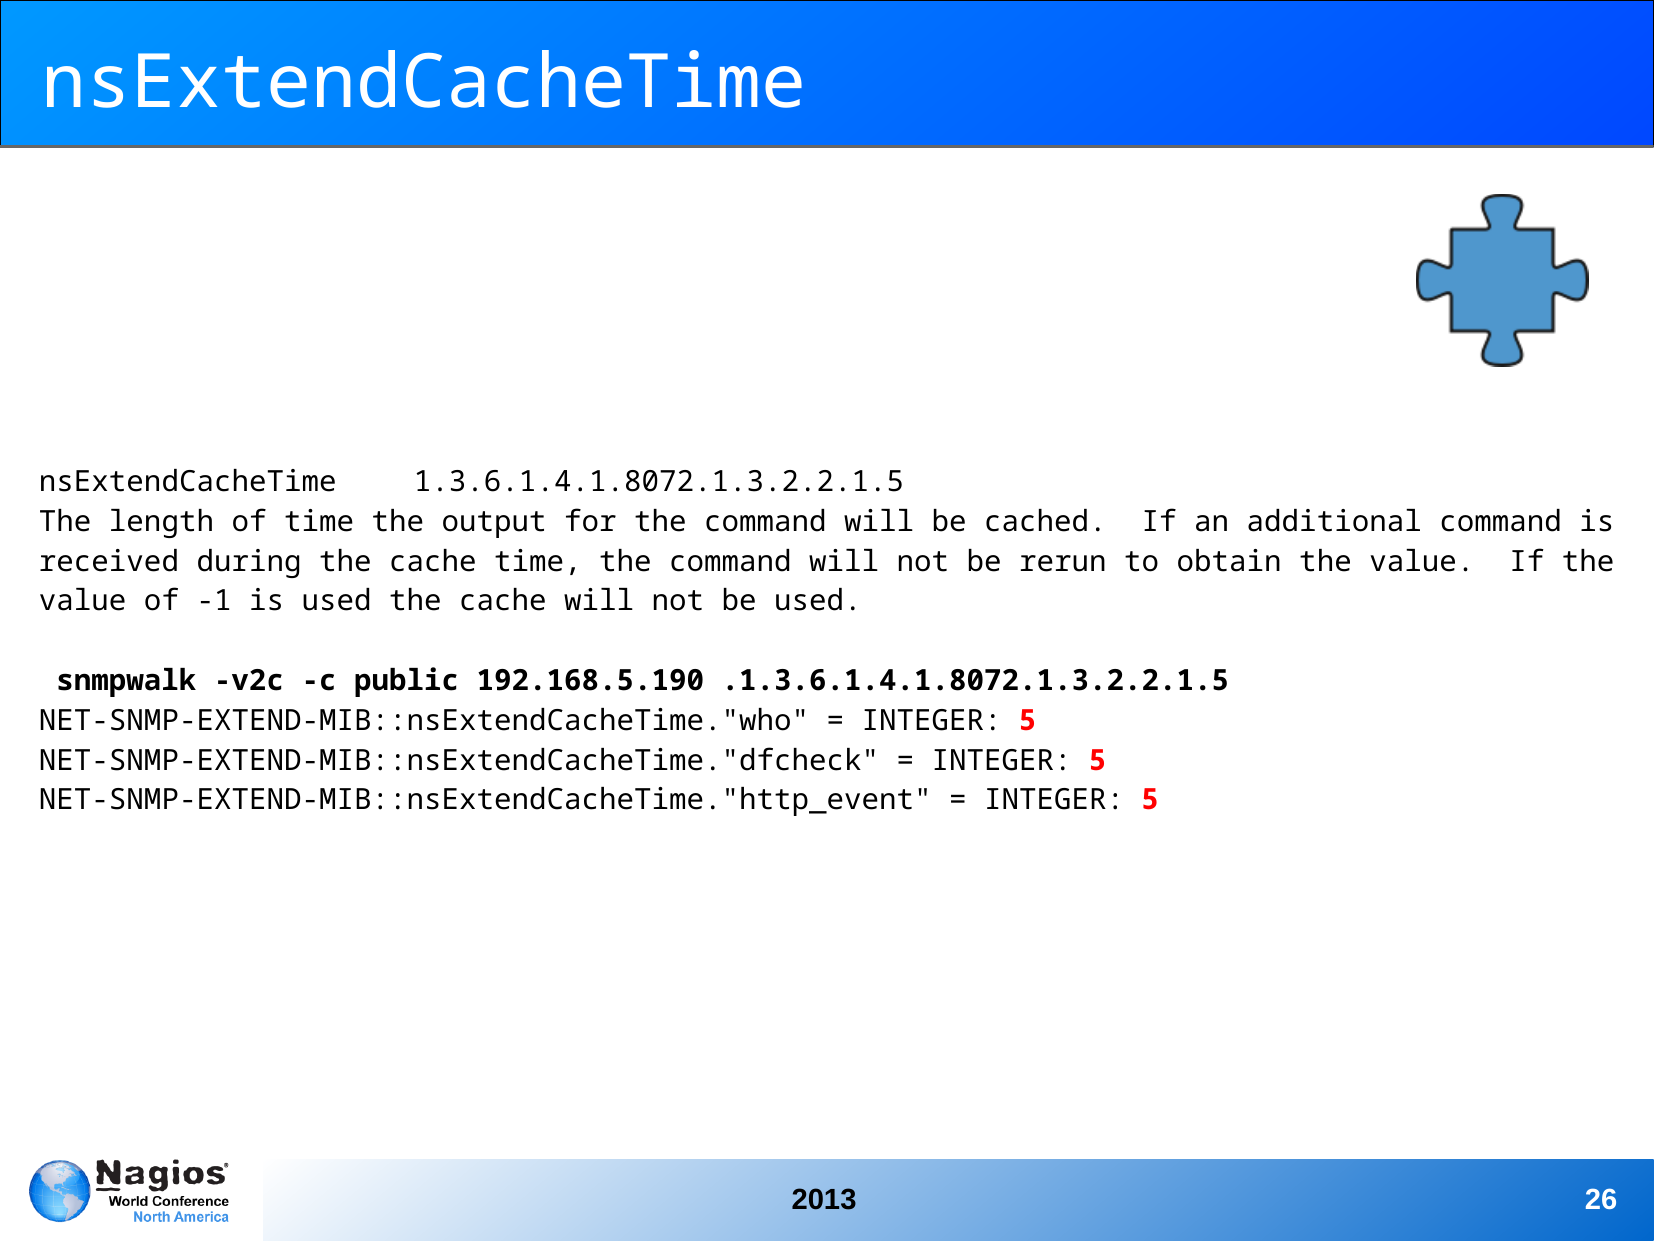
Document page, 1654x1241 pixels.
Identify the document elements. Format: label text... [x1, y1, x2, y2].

picture [1416, 194, 1589, 367]
picture [29, 1159, 229, 1235]
title nsExtendCacheTime [41, 29, 1638, 127]
subtitle nsExtendCacheTime 1.3.6.1.4.1.8072.1.3.2.2.1.5 The length of time the output for the command will be cached. If an additional command is received during the cache time, the command will not be rerun to obtain the value. If the value of -1 is used the cache will not be used. snmpwalk -v2c -c public 192.168.5.190 .1.3.6.1.4.1.8072.1.3.2.2.1.5 NET-SNMP-EXTEND-MIB::nsExtendCacheTime."who" = INTEGER: 5 NET-SNMP-EXTEND-MIB::nsExtendCacheTime."dfcheck" = INTEGER: 5 NET-SNMP-EXTEND-MIB::nsExtendCacheTime."http_event" = INTEGER: 5 [38, 171, 1654, 1170]
